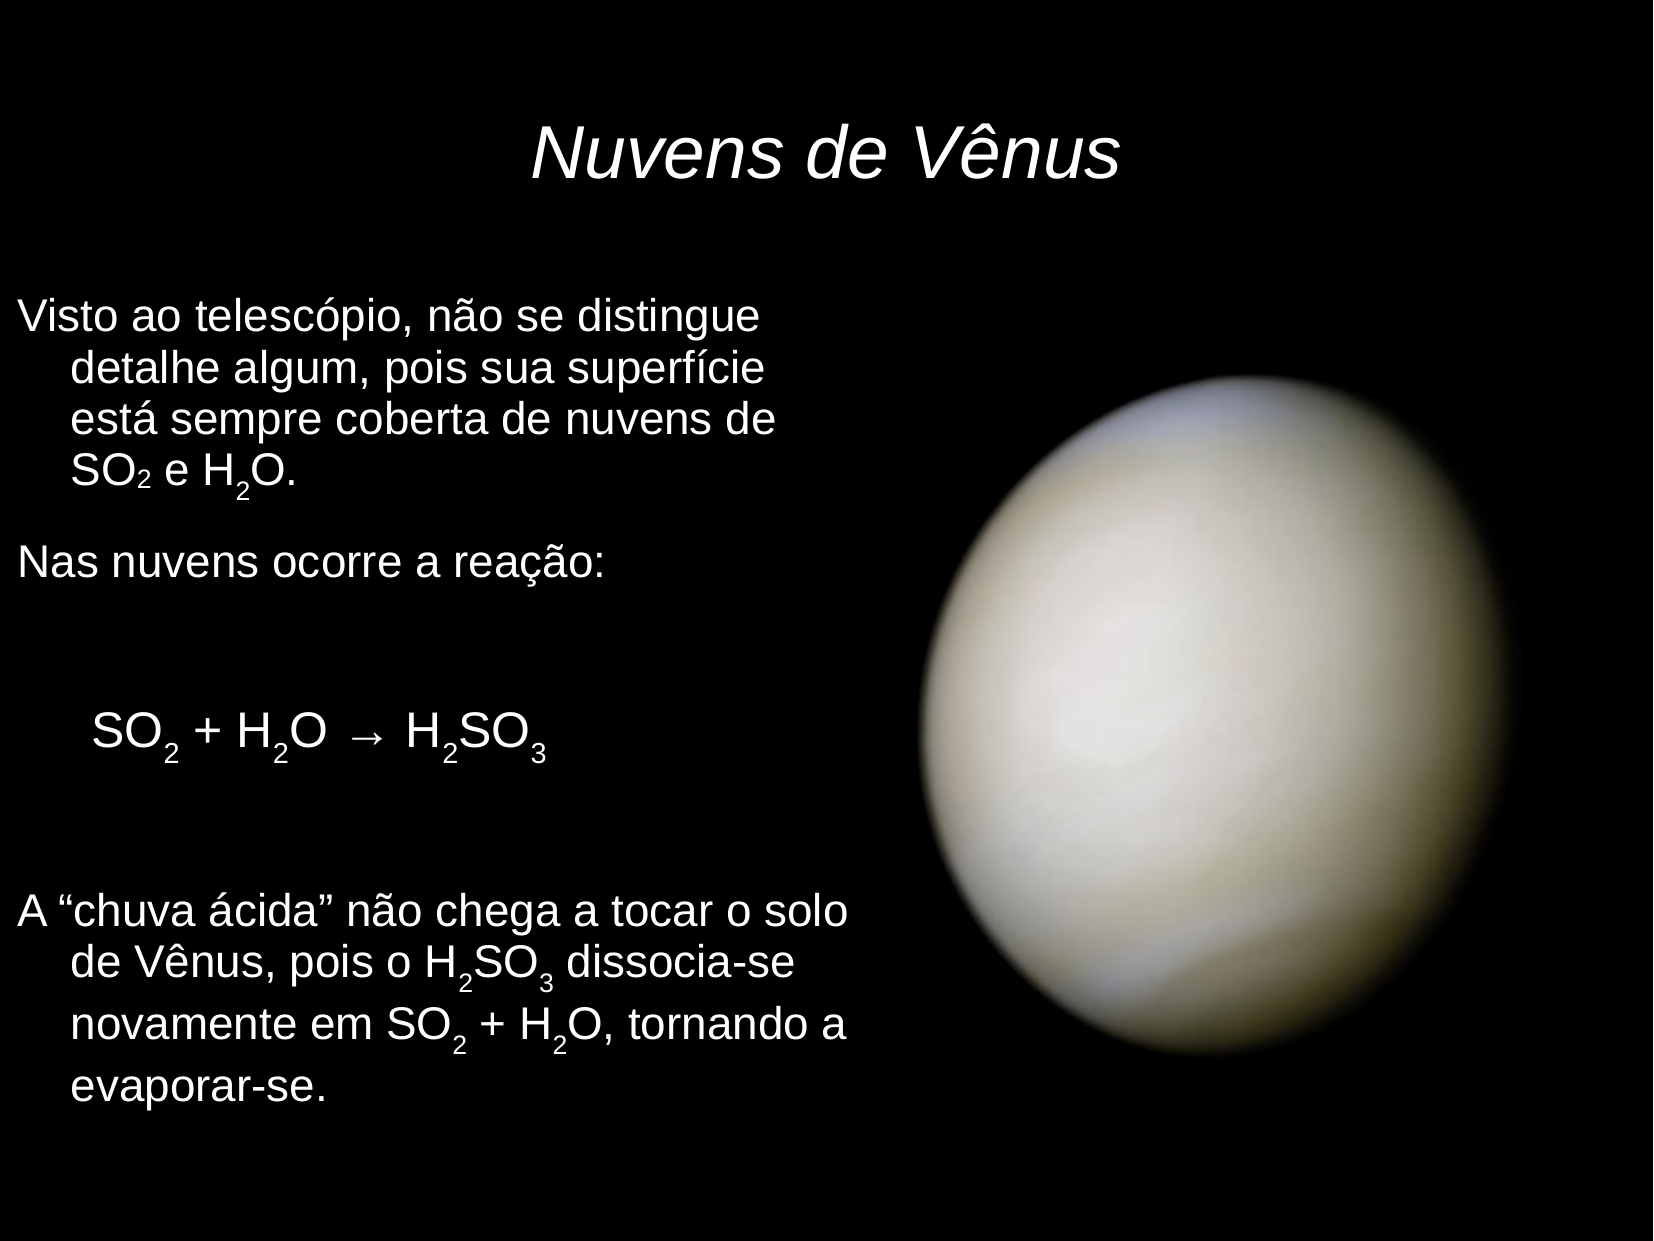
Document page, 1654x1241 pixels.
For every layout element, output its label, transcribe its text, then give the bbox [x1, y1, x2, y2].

title Nuvens de Vênus [82, 49, 1571, 257]
picture [900, 355, 1614, 1070]
list Visto ao telescópio, não se distingue detalhe algum, pois sua superfície está sempre coberta de nuvens de SO2 e H2O. Nas nuvens ocorre a reação: SO2 + H2O → H2SO3 A “chuva ácida” não chega a tocar o solo de Vênus, pois o H2SO3 dissocia-se novamente em SO2 + H2O, tornando a evaporar-se. [0, 290, 863, 1180]
